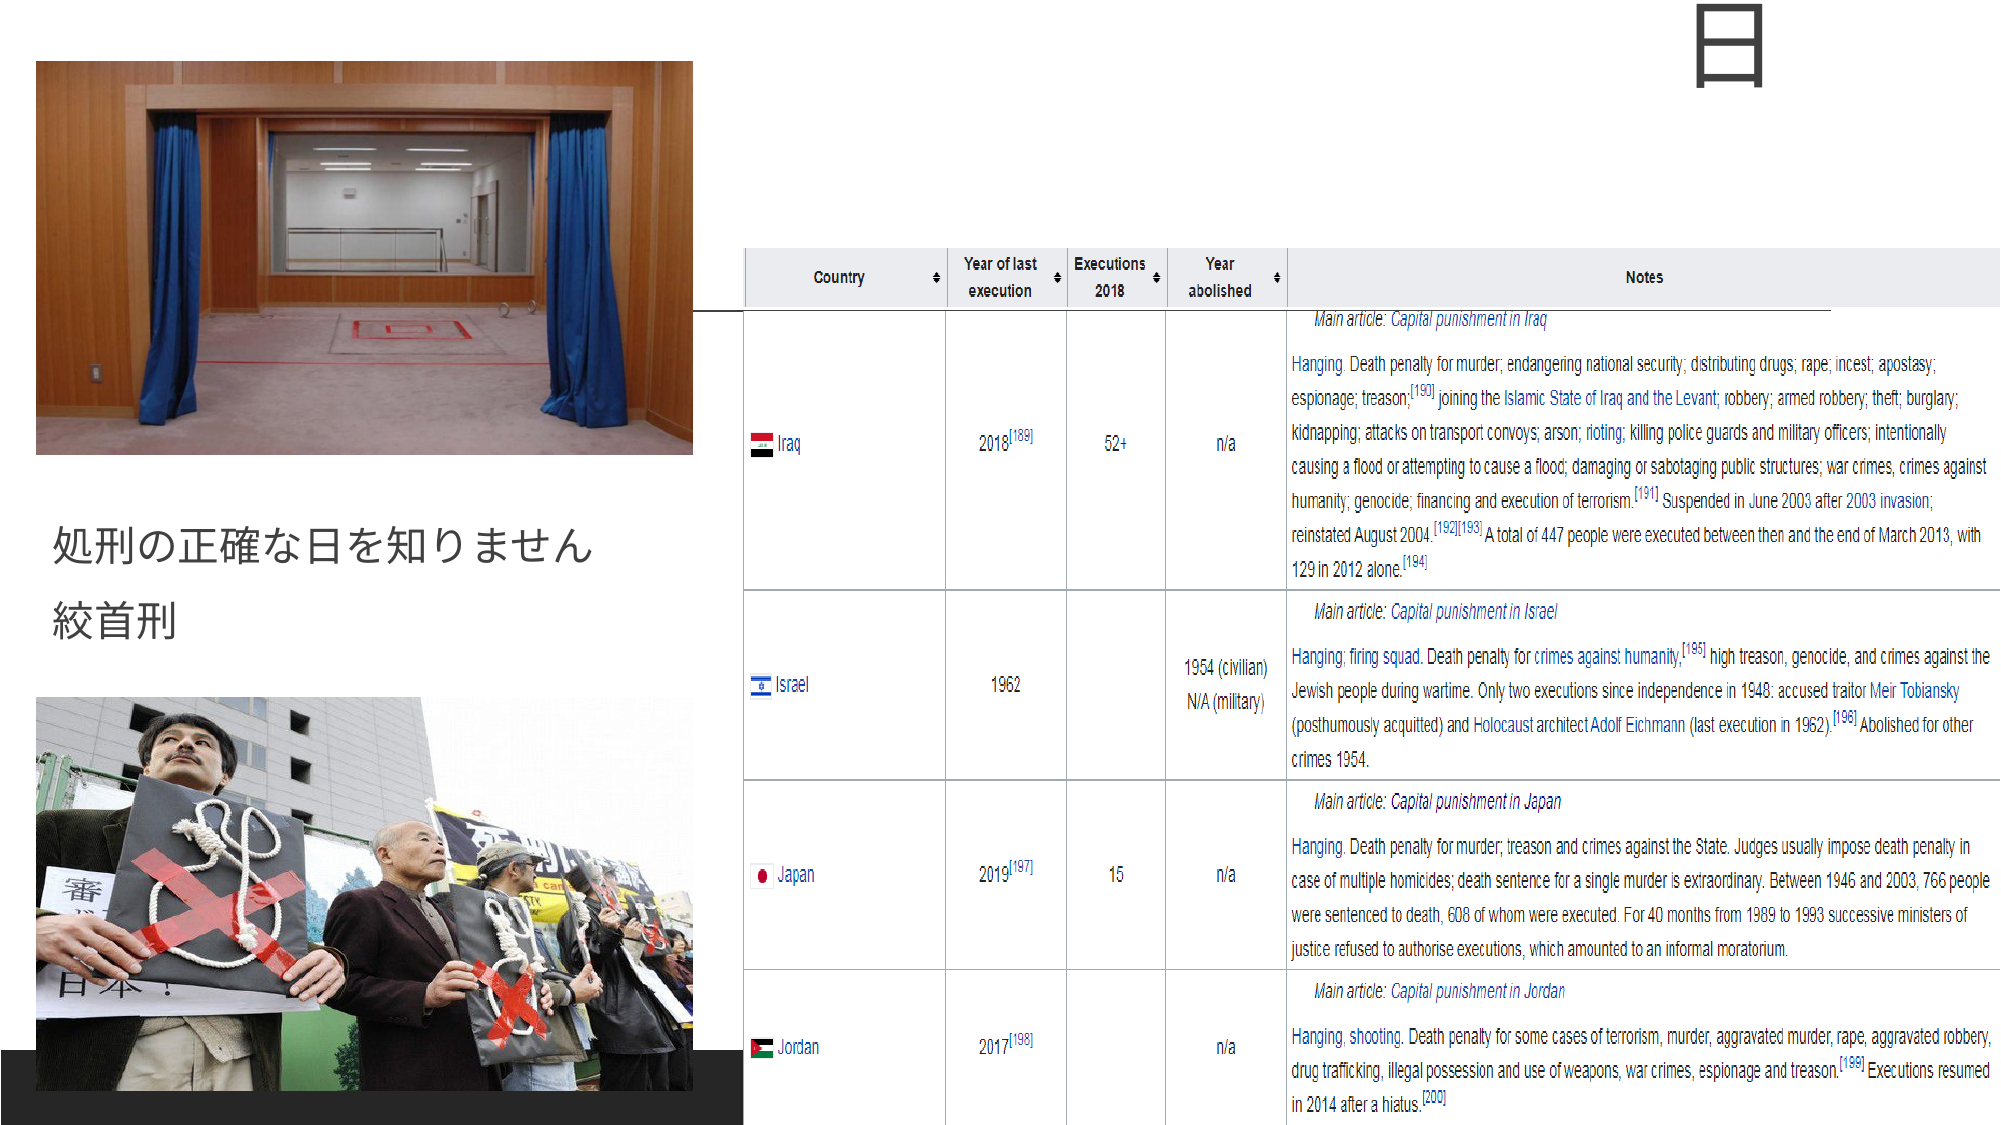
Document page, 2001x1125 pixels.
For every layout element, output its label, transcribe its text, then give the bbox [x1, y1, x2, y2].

title 日本 [180, 0, 1831, 219]
picture [743, 248, 2000, 307]
picture [36, 697, 693, 1091]
picture [743, 311, 2000, 1125]
picture [36, 61, 693, 455]
list 処刑の正確な日を知りません 絞首刑 [37, 362, 743, 980]
